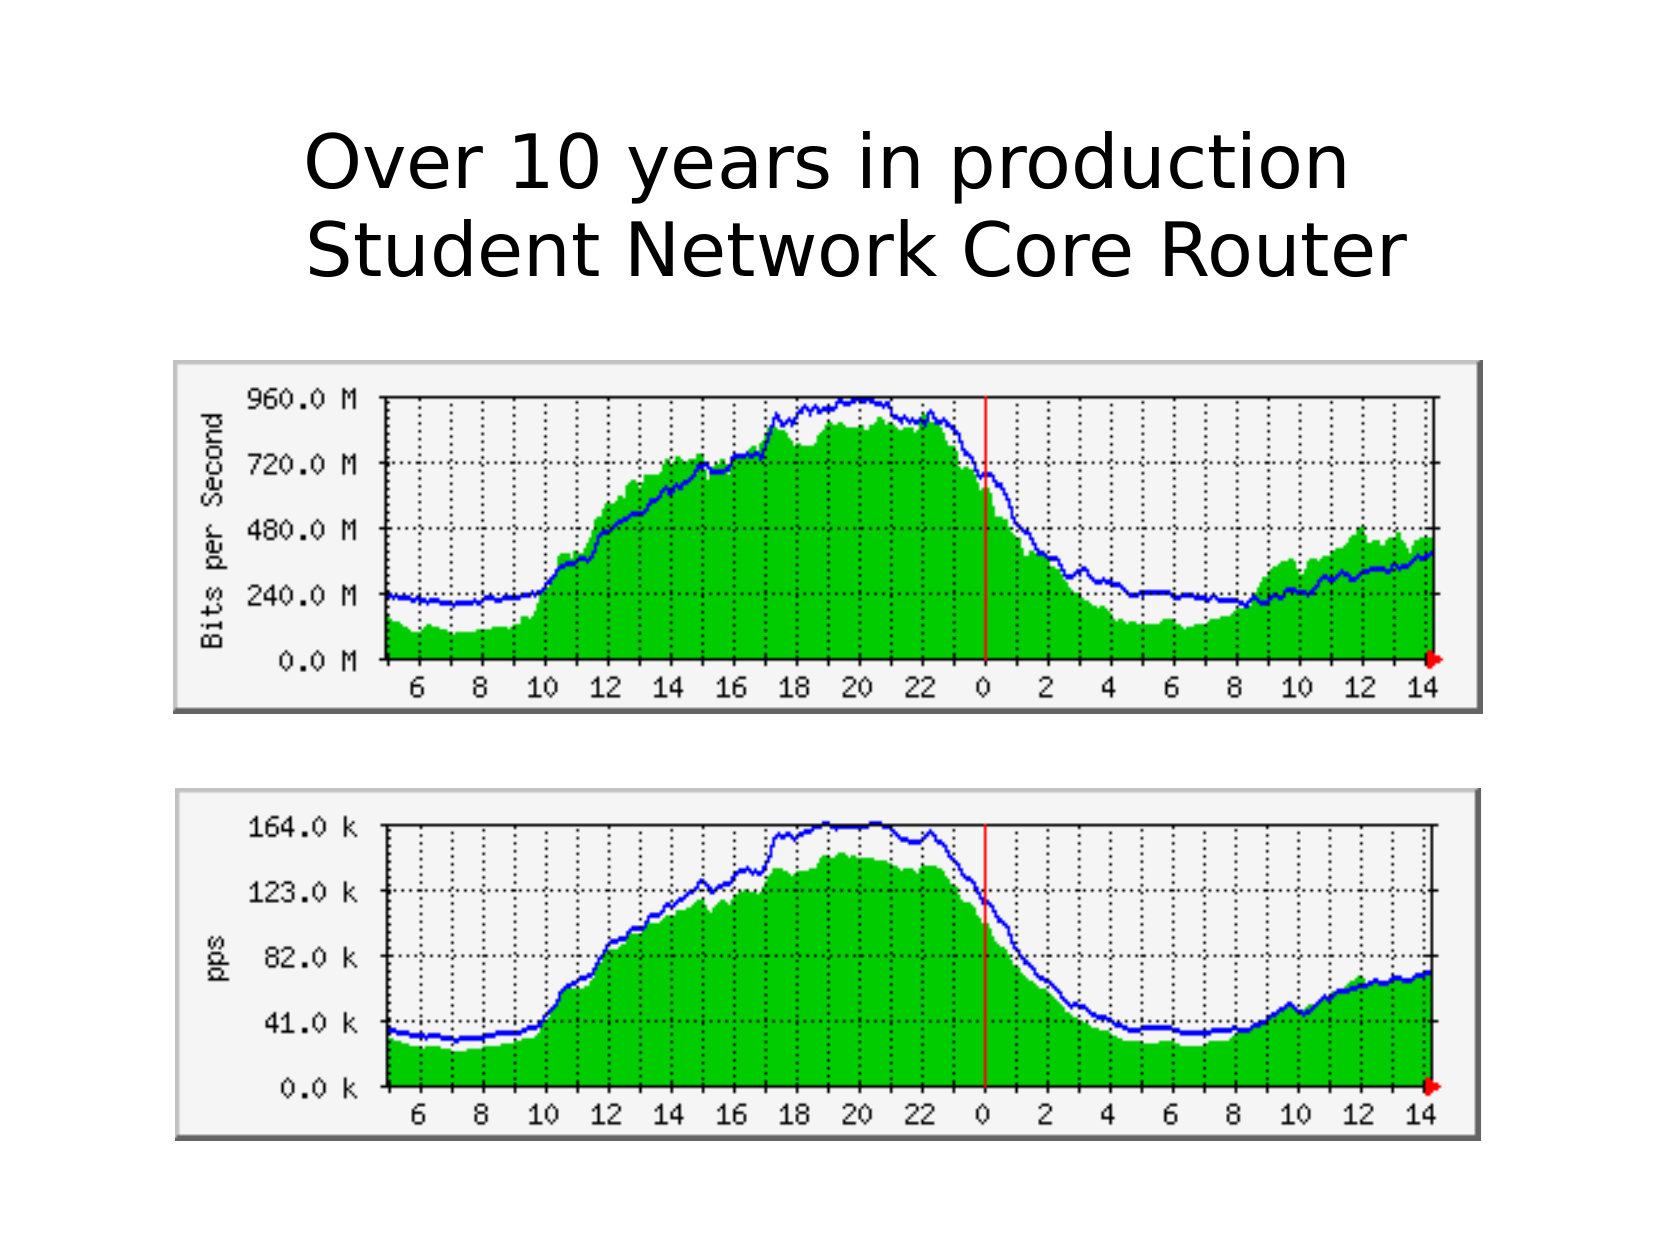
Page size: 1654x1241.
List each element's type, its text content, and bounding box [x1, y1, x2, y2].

picture [175, 788, 1481, 1141]
picture [173, 360, 1483, 714]
title Over 10 years in production Student Network Core Router [121, 102, 1534, 311]
